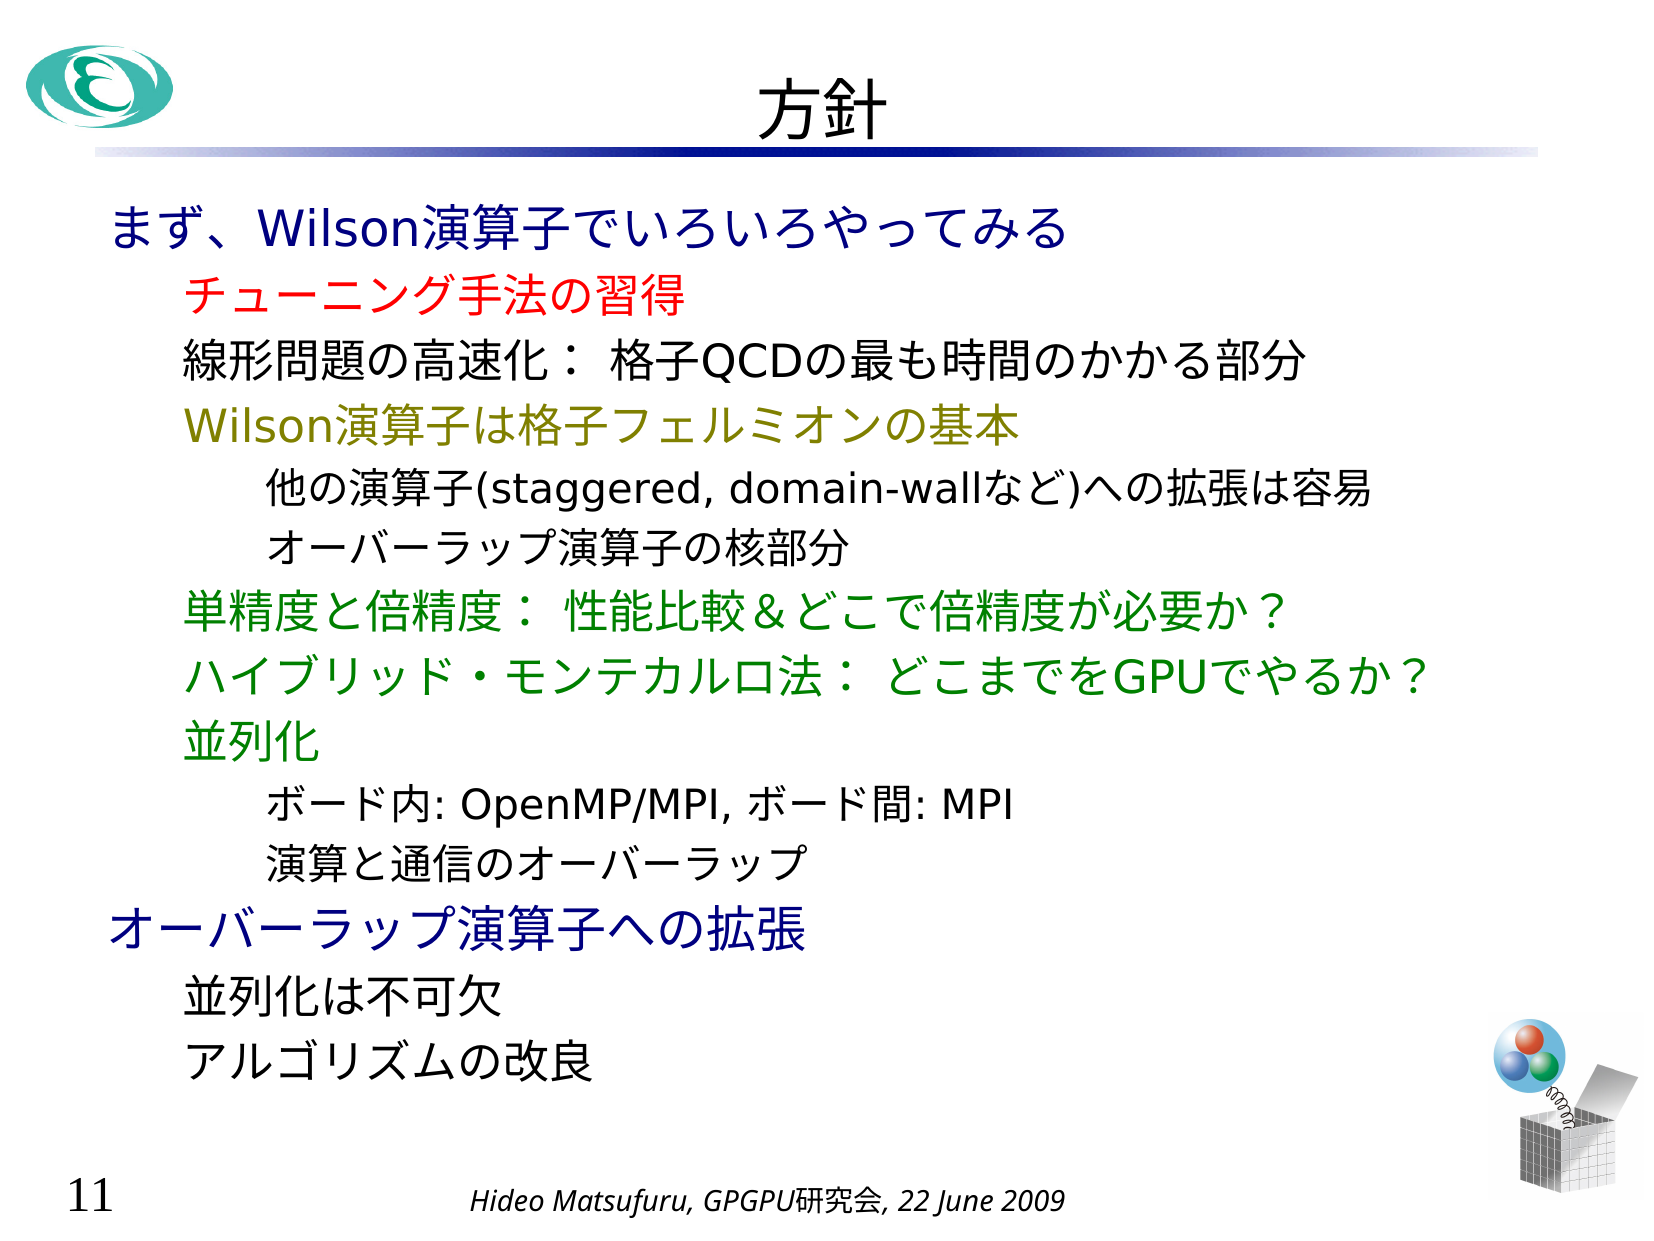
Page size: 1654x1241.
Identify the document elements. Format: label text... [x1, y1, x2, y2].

picture [1488, 1012, 1644, 1200]
list まず、Wilson演算子でいろいろやってみる チューニング手法の習得 線形問題の高速化： 格子QCDの最も時間のかかる部分 Wilson演算子は格子フェルミオンの基本 他の演算子(staggered, domain-wallなど)への拡張は容易 オーバーラップ演算子の核部分 単精度と倍精度： 性能比較＆どこで倍精度が必要か？ ハイブリッド・モンテカルロ法： どこまでをGPUでやるか？ 並列化 ボード内: OpenMP/MPI, ボード間: MPI 演算と通信のオーバーラップ オーバーラップ演算子への拡張 並列化は不可欠 アルゴリズムの改良 [88, 199, 1541, 1090]
picture [95, 147, 198, 157]
title 方針 [198, 58, 1447, 165]
picture [1447, 147, 1538, 157]
picture [20, 37, 179, 136]
